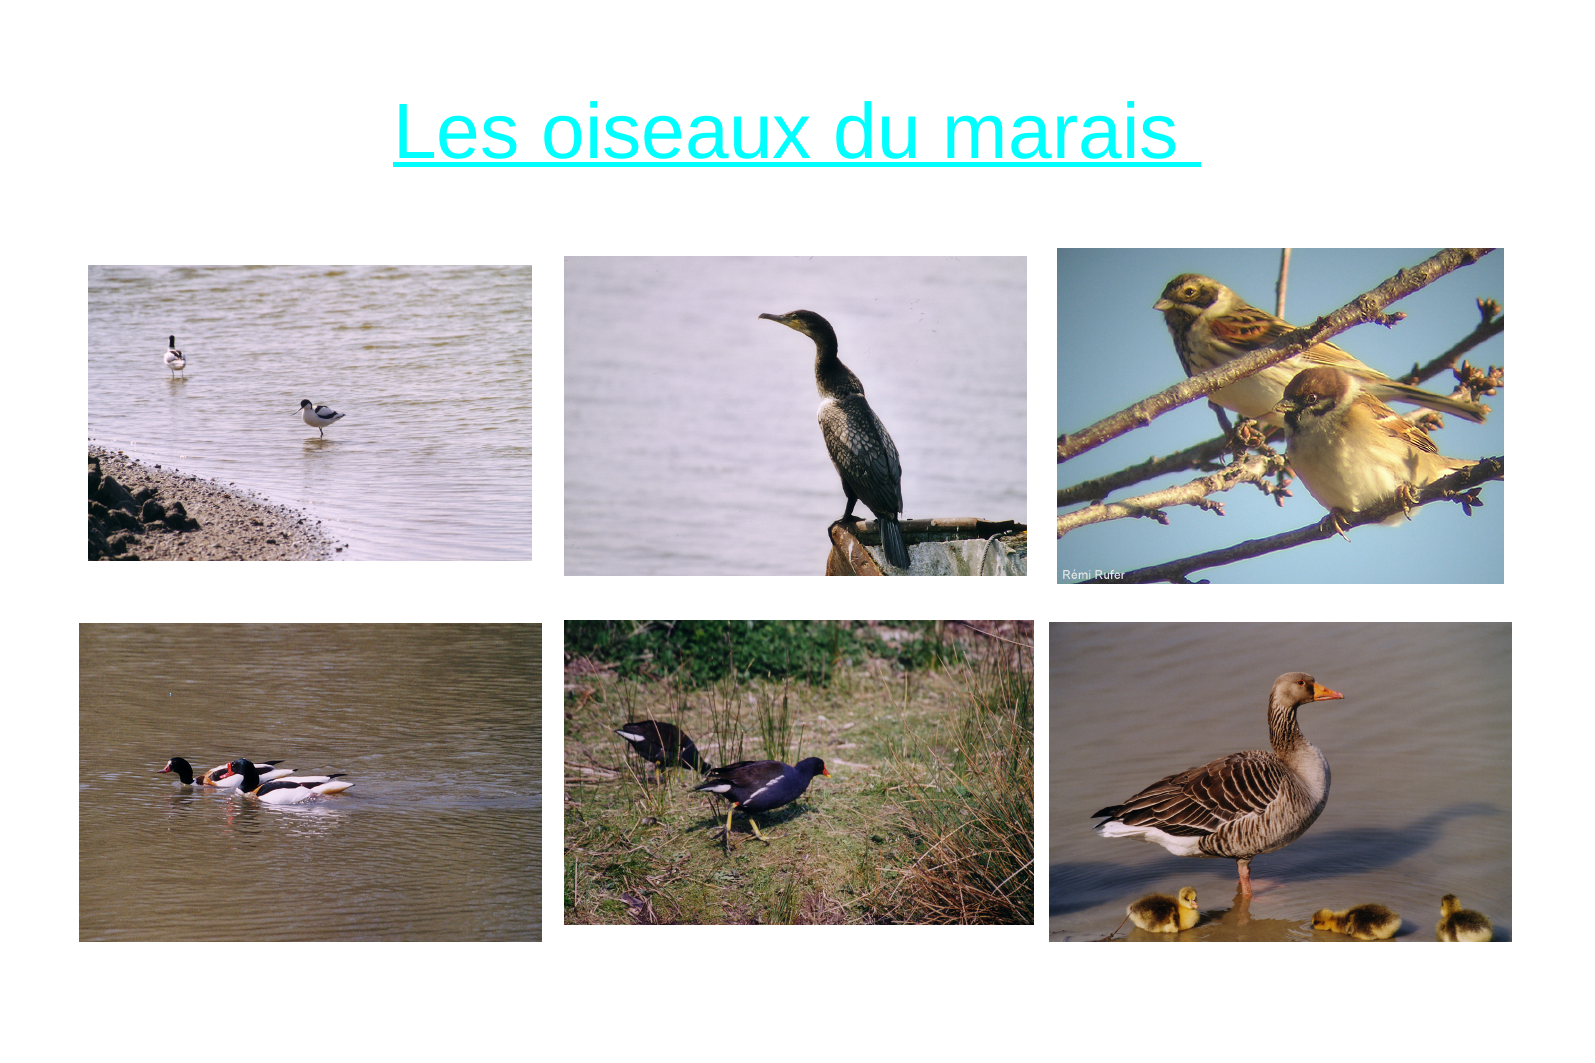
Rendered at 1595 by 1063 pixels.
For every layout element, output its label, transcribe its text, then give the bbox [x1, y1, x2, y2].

picture [564, 620, 1034, 925]
picture [88, 265, 532, 562]
picture [1057, 248, 1504, 584]
picture [564, 256, 1027, 576]
title Les oiseaux du marais [79, 42, 1515, 220]
picture [79, 623, 542, 942]
picture [1049, 622, 1512, 943]
